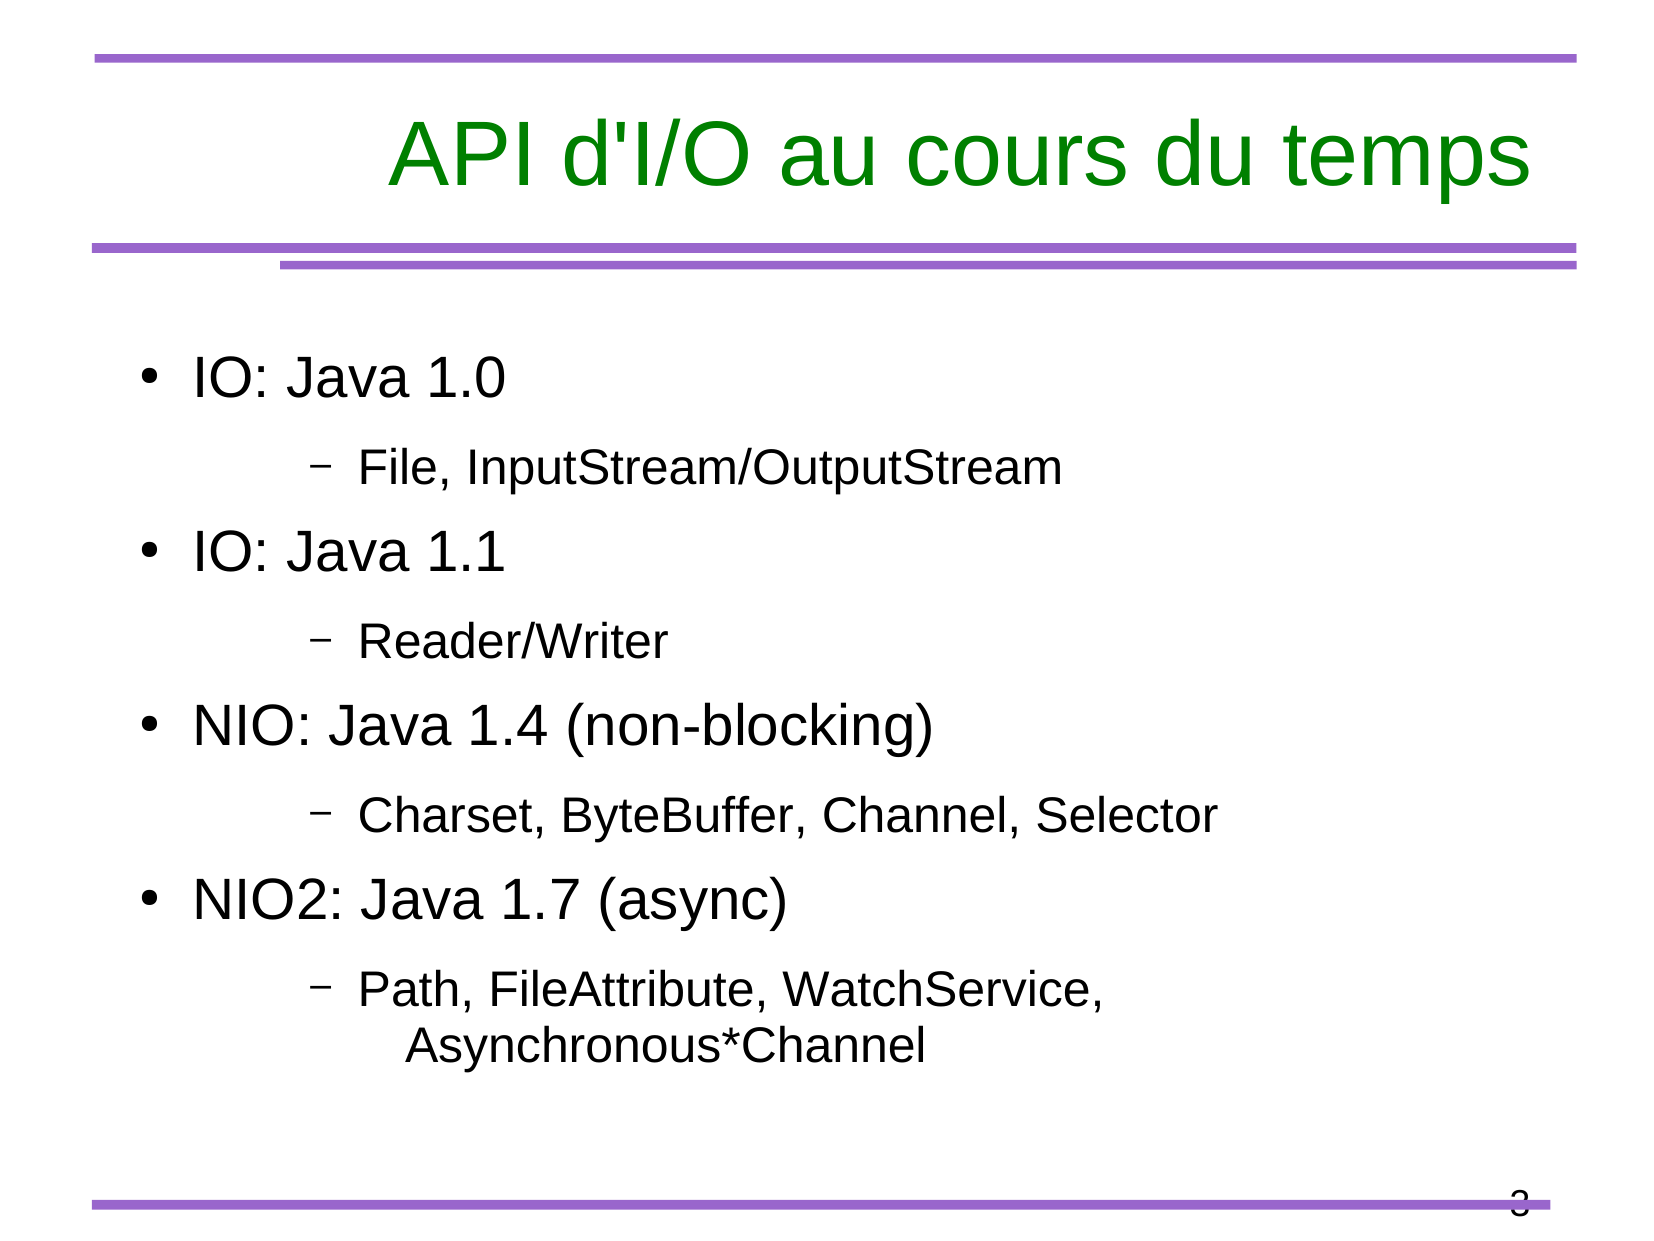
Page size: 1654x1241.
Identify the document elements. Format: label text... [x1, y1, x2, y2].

title API d'I/O au cours du temps [121, 49, 1534, 257]
list IO: Java 1.0 File, InputStream/OutputStream IO: Java 1.1 Reader/Writer NIO: Java 1.4 (non-blocking) Charset, ByteBuffer, Channel, Selector NIO2: Java 1.7 (async) Path, FileAttribute, WatchService, Asynchronous*Channel [121, 344, 1534, 1127]
